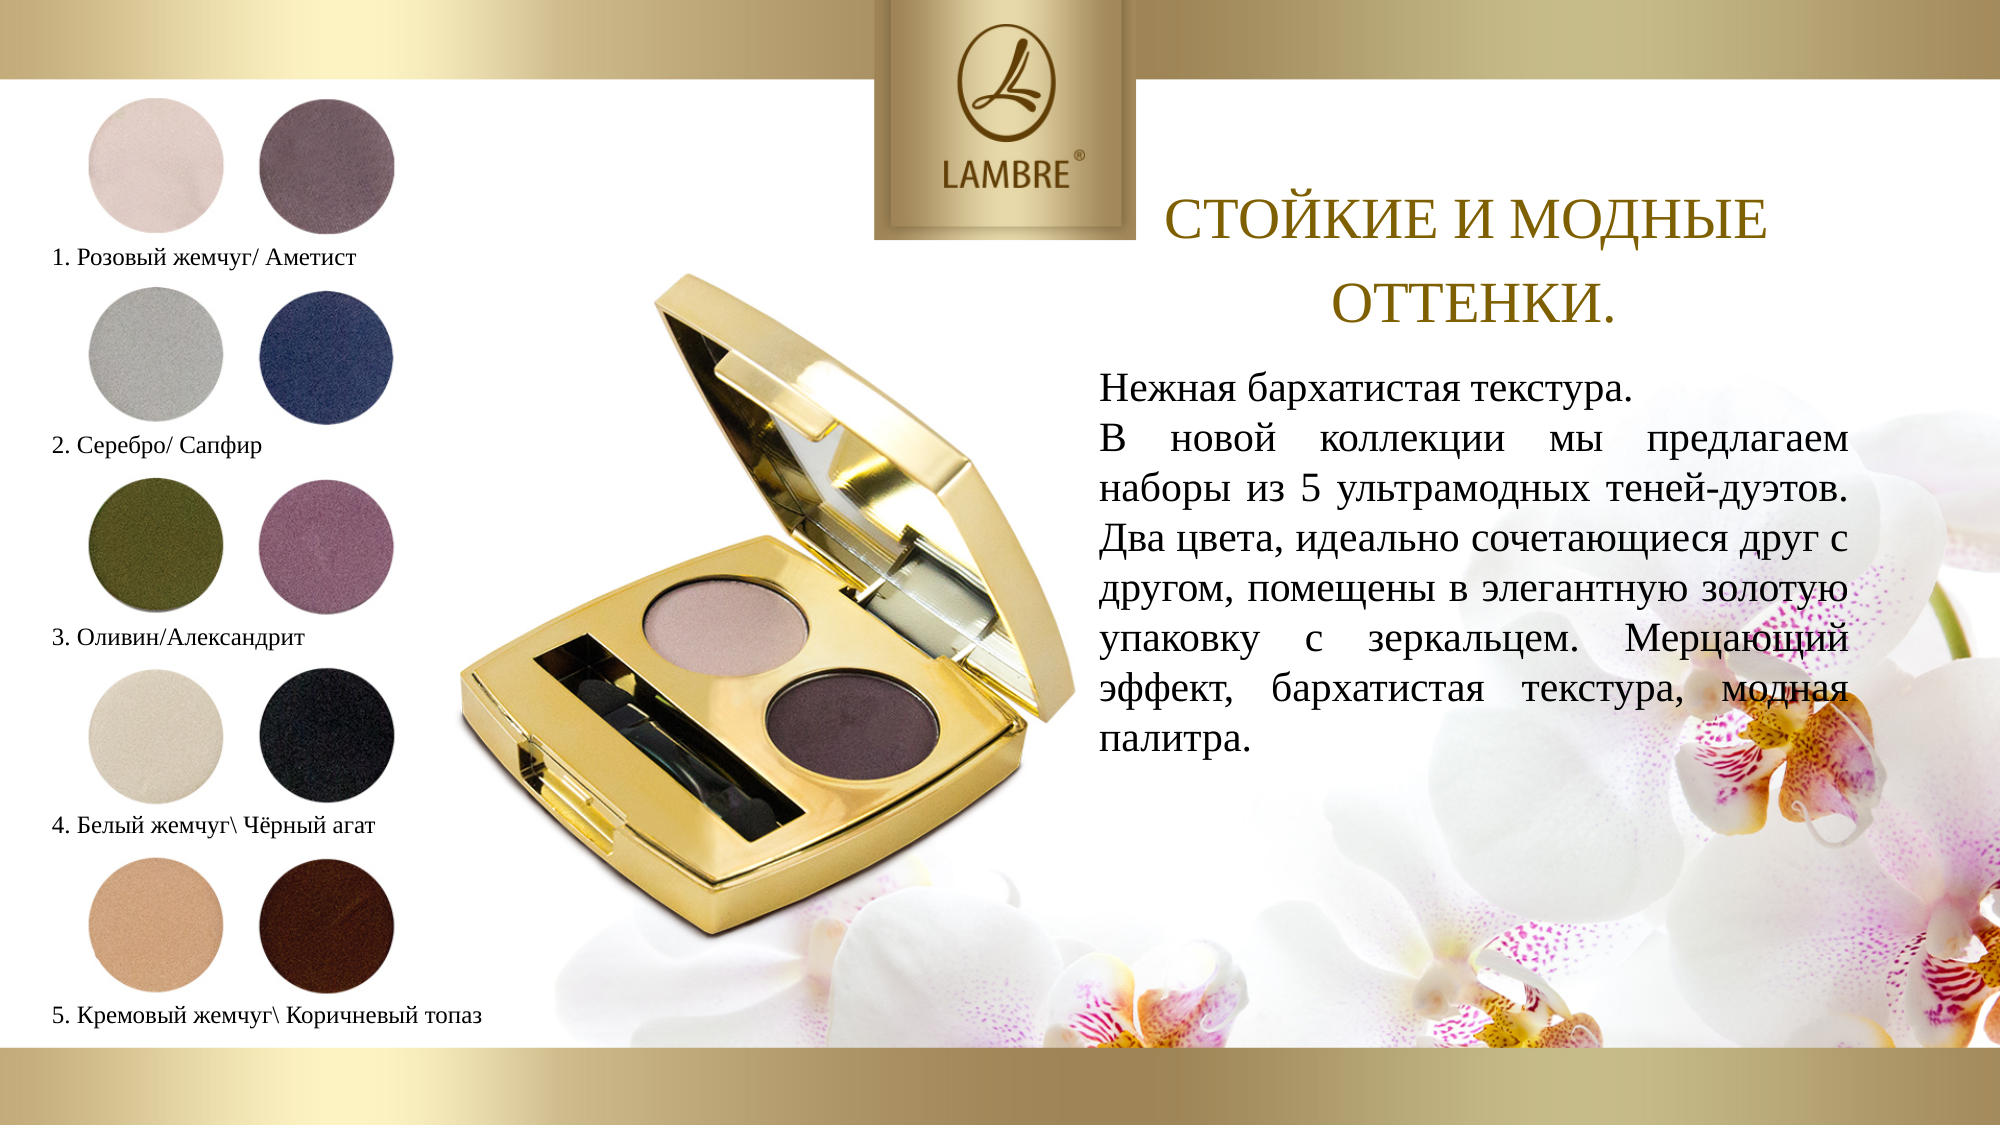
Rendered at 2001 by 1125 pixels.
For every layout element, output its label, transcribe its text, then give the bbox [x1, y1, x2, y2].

picture [0, 0, 2000, 1125]
text_box 4. Белый жемчуг\ Чёрный агат [36, 801, 511, 847]
text_box 2. Серебро/ Сапфир [36, 421, 511, 467]
text_box 3. Оливин/Александрит [36, 612, 511, 659]
text_box 1. Розовый жемчуг/ Аметист [36, 233, 511, 279]
text_box Нежная бархатистая текстура. В новой коллекции мы предлагаем наборы из 5 ультрамодных теней-дуэтов. Два цвета, идеально сочетающиеся друг с другом, помещены в элегантную золотую упаковку с зеркальцем. Мерцающий эффект, бархатистая текстура, модная палитра. [1084, 352, 1865, 772]
text_box 5. Кремовый жемчуг\ Коричневый топаз [36, 990, 546, 1037]
list СТОЙКИЕ И МОДНЫЕ ОТТЕНКИ. [882, 181, 2000, 362]
